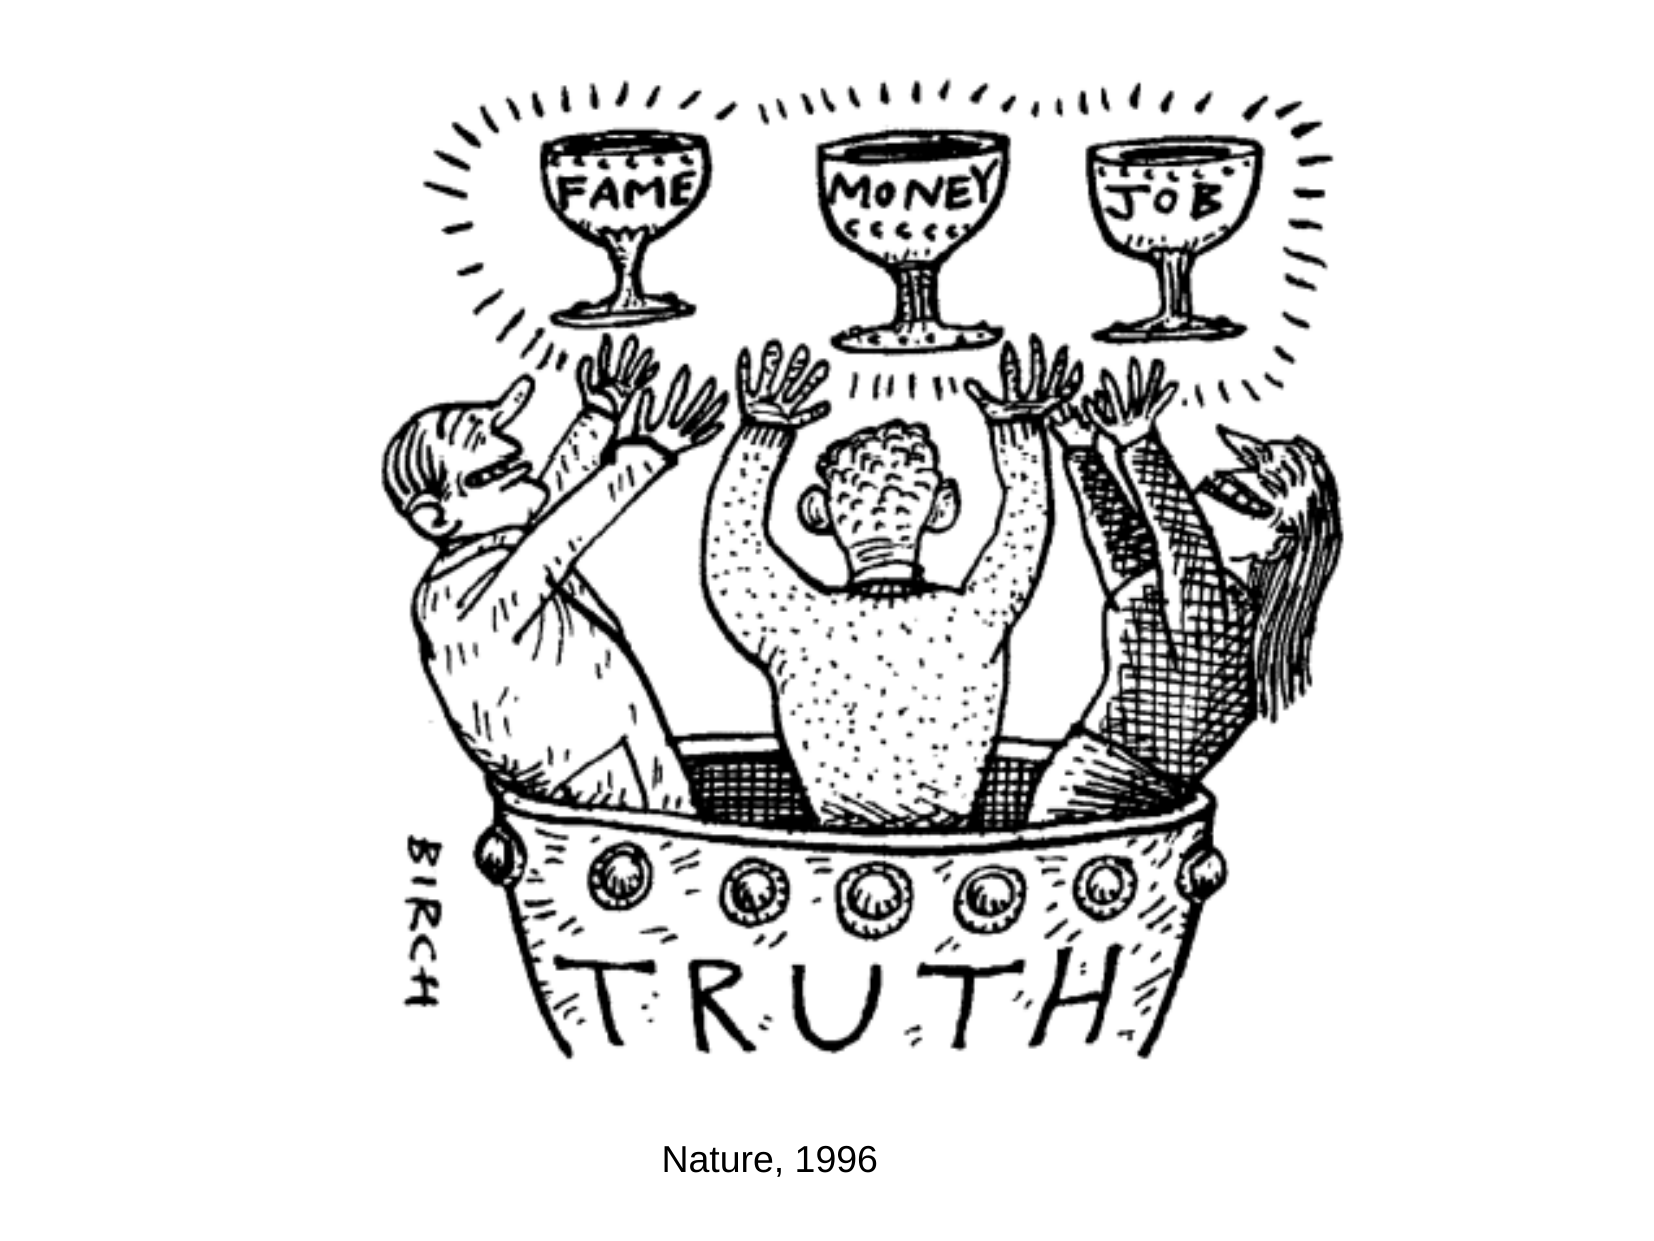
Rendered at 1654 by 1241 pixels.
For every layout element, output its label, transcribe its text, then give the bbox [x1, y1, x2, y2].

text_box Nature, 1996 [646, 1127, 1149, 1188]
picture [354, 58, 1388, 1101]
